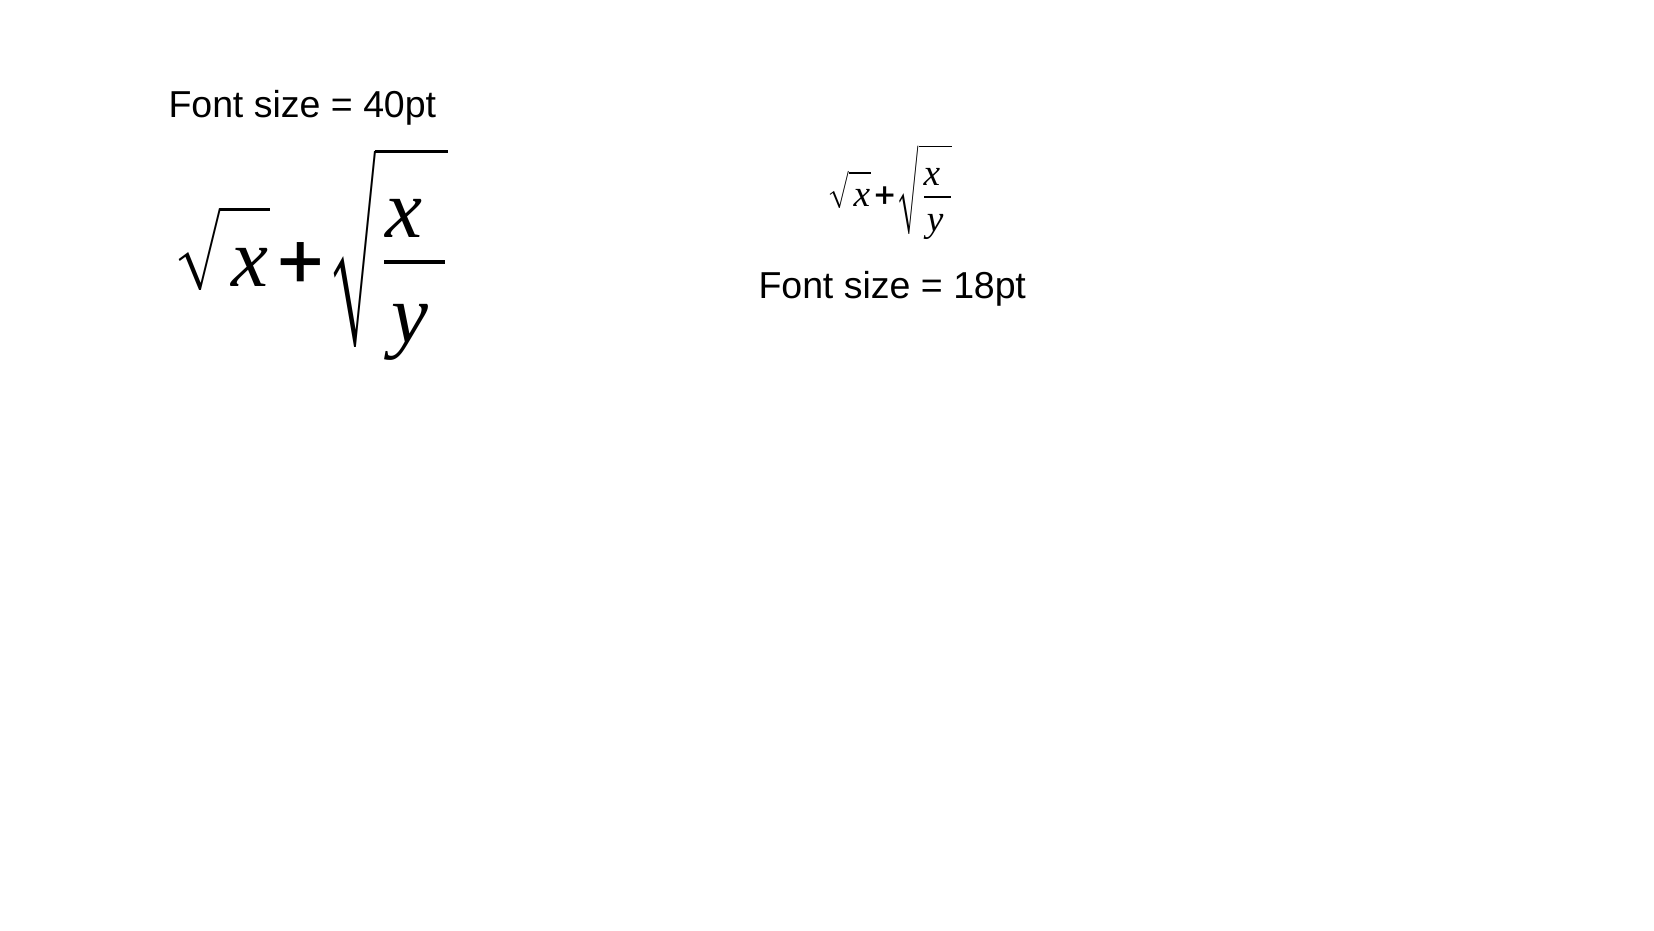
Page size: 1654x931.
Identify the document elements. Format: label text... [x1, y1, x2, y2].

text_box Font size = 18pt [743, 257, 1076, 315]
chart [168, 145, 455, 360]
text_box Font size = 40pt [153, 76, 486, 133]
chart [822, 144, 959, 241]
